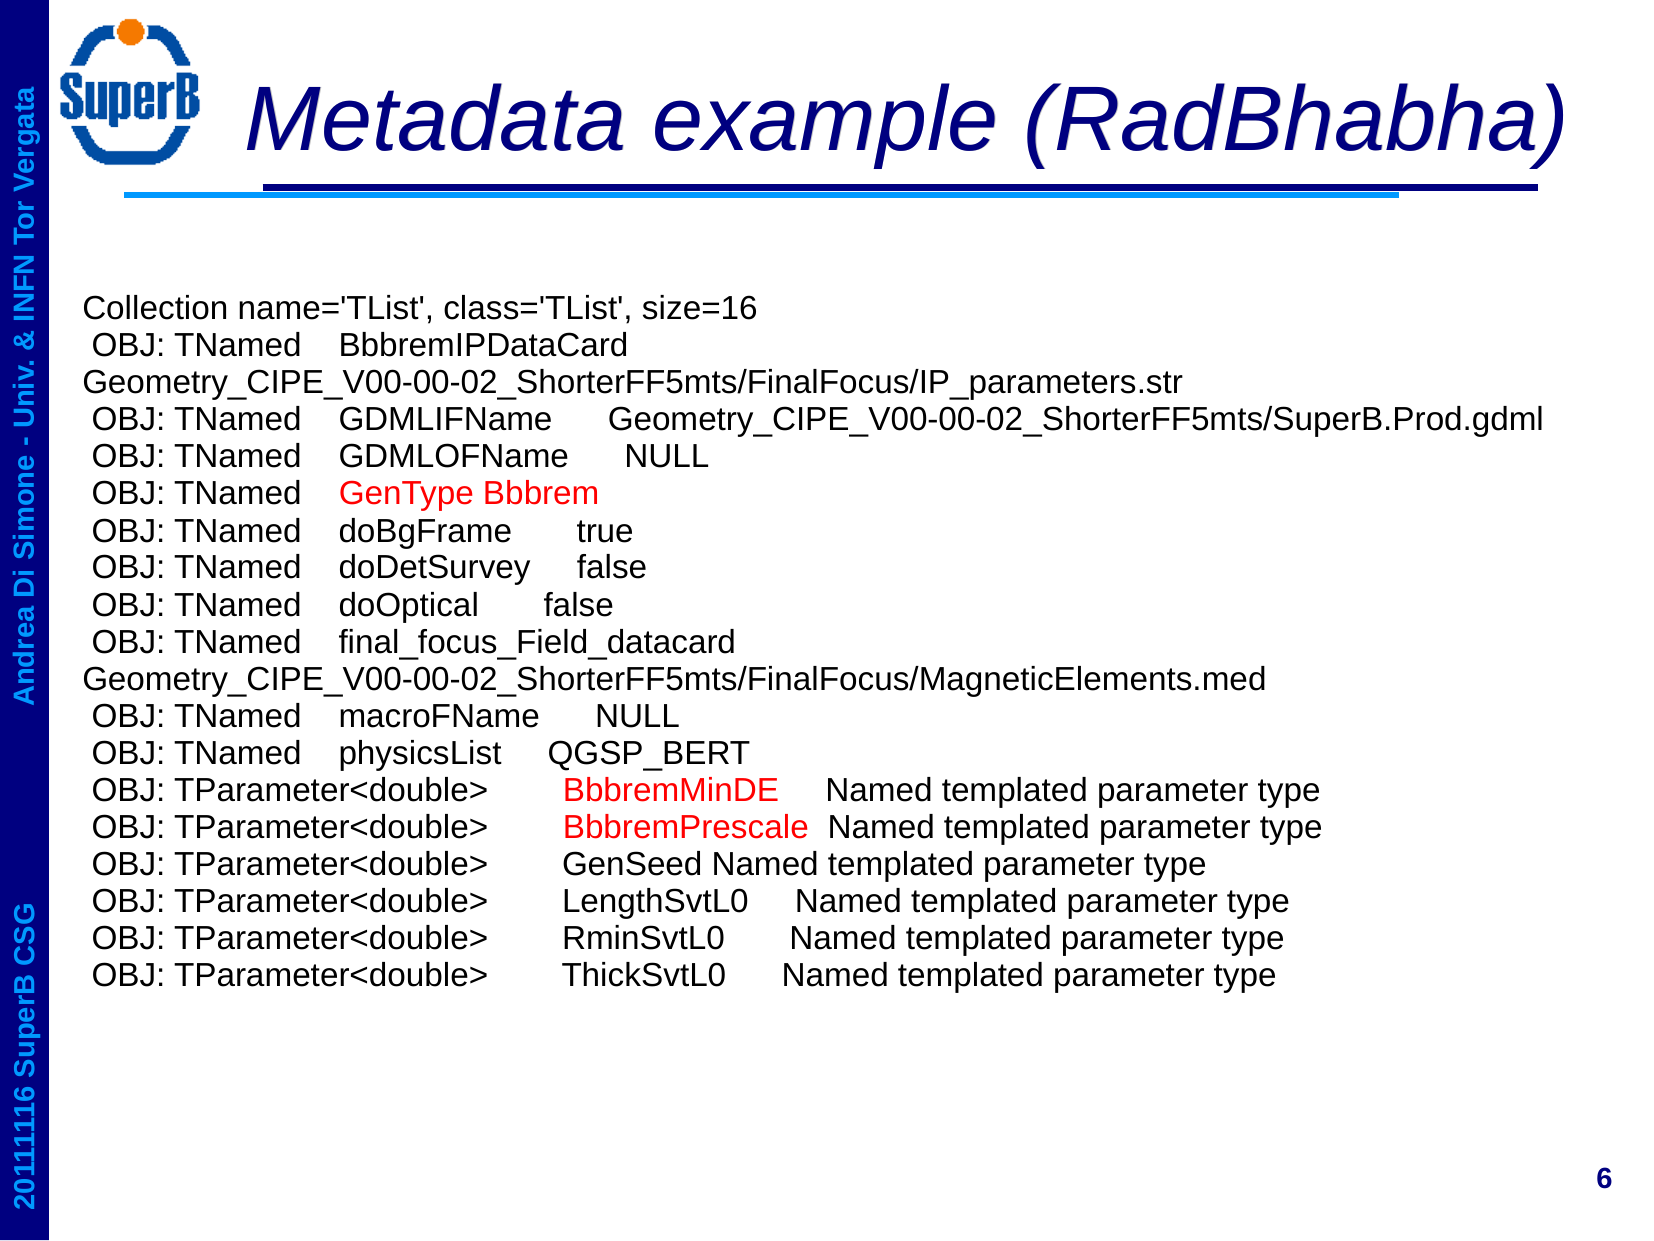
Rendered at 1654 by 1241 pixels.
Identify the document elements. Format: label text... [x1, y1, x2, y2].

text_box Collection name='TList', class='TList', size=16 OBJ: TNamed BbbremIPDataCard Geometry_CIPE_V00-00-02_ShorterFF5mts/FinalFocus/IP_parameters.str OBJ: TNamed GDMLIFName Geometry_CIPE_V00-00-02_ShorterFF5mts/SuperB.Prod.gdml OBJ: TNamed GDMLOFName NULL OBJ: TNamed GenType Bbbrem OBJ: TNamed doBgFrame true OBJ: TNamed doDetSurvey false OBJ: TNamed doOptical false OBJ: TNamed final_focus_Field_datacard Geometry_CIPE_V00-00-02_ShorterFF5mts/FinalFocus/MagneticElements.med OBJ: TNamed macroFName NULL OBJ: TNamed physicsList QGSP_BERT OBJ: TParameter<double> BbbremMinDE Named templated parameter type OBJ: TParameter<double> BbbremPrescale Named templated parameter type OBJ: TParameter<double> GenSeed Named templated parameter type OBJ: TParameter<double> LengthSvtL0 Named templated parameter type OBJ: TParameter<double> RminSvtL0 Named templated parameter type OBJ: TParameter<double> ThickSvtL0 Named templated parameter type [67, 282, 1654, 1096]
picture [51, 16, 208, 170]
title Metadata example (RadBhabha) [82, 49, 1571, 188]
